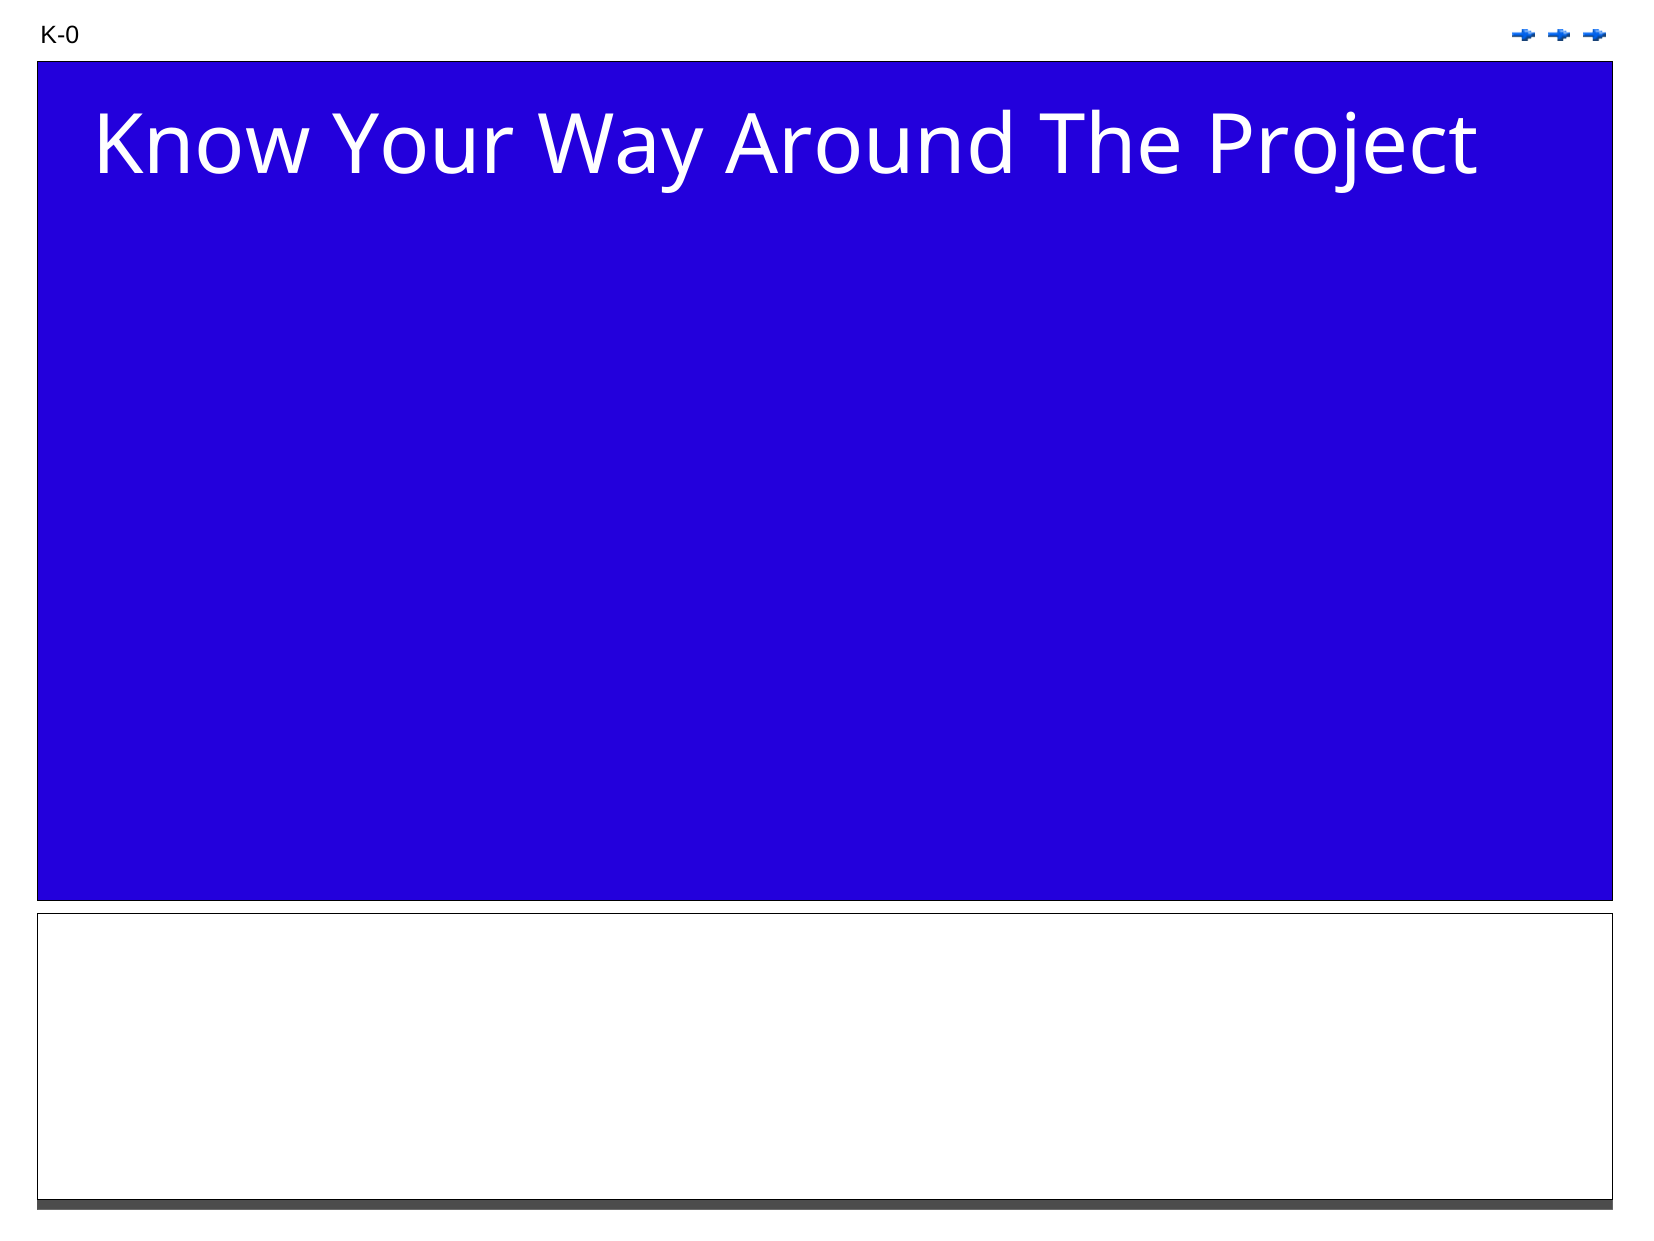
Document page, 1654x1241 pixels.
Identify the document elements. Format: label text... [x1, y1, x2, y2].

text_box [37, 913, 1613, 1200]
picture [1512, 29, 1535, 41]
picture [1583, 29, 1606, 41]
text_box Know Your Way Around The Project [77, 77, 1424, 193]
text_box [37, 61, 1613, 901]
text_box K-0 [25, 13, 95, 56]
picture [1548, 29, 1570, 41]
